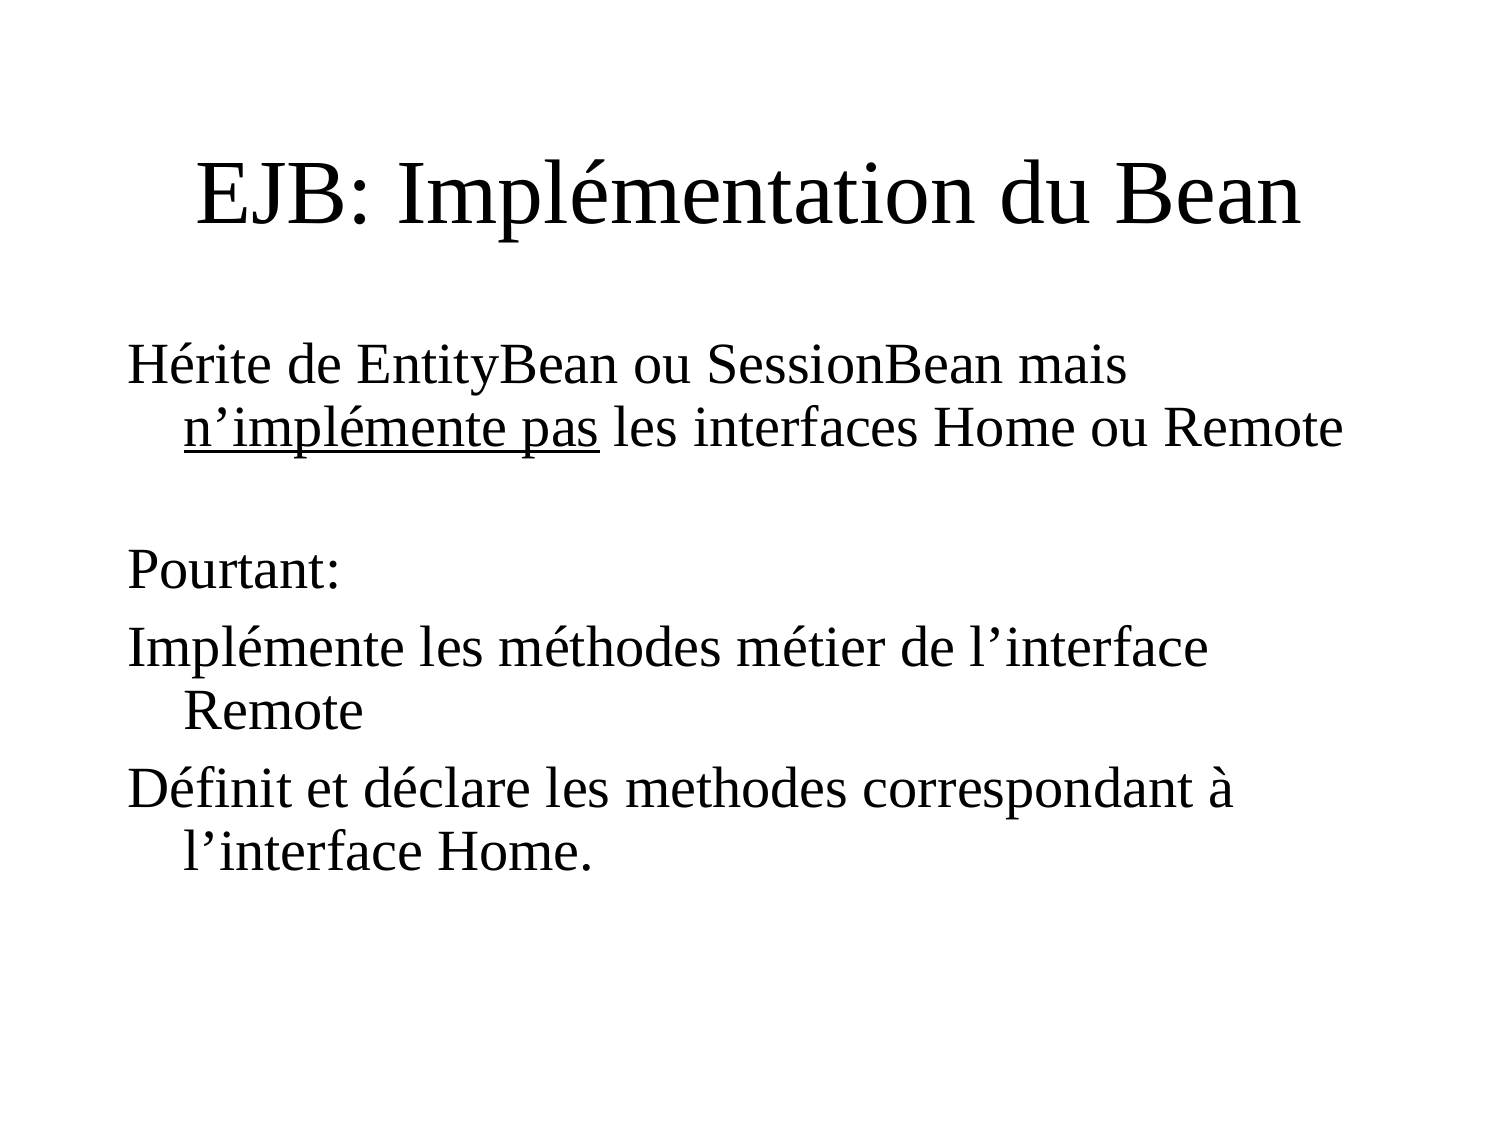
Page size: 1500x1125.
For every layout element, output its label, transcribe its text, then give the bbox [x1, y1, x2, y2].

title EJB: Implémentation du Bean [112, 99, 1388, 288]
list Hérite de EntityBean ou SessionBean mais n’implémente pas les interfaces Home ou Remote Pourtant: Implémente les méthodes métier de l’interface Remote Définit et déclare les methodes correspondant à l’interface Home. [112, 324, 1388, 1000]
